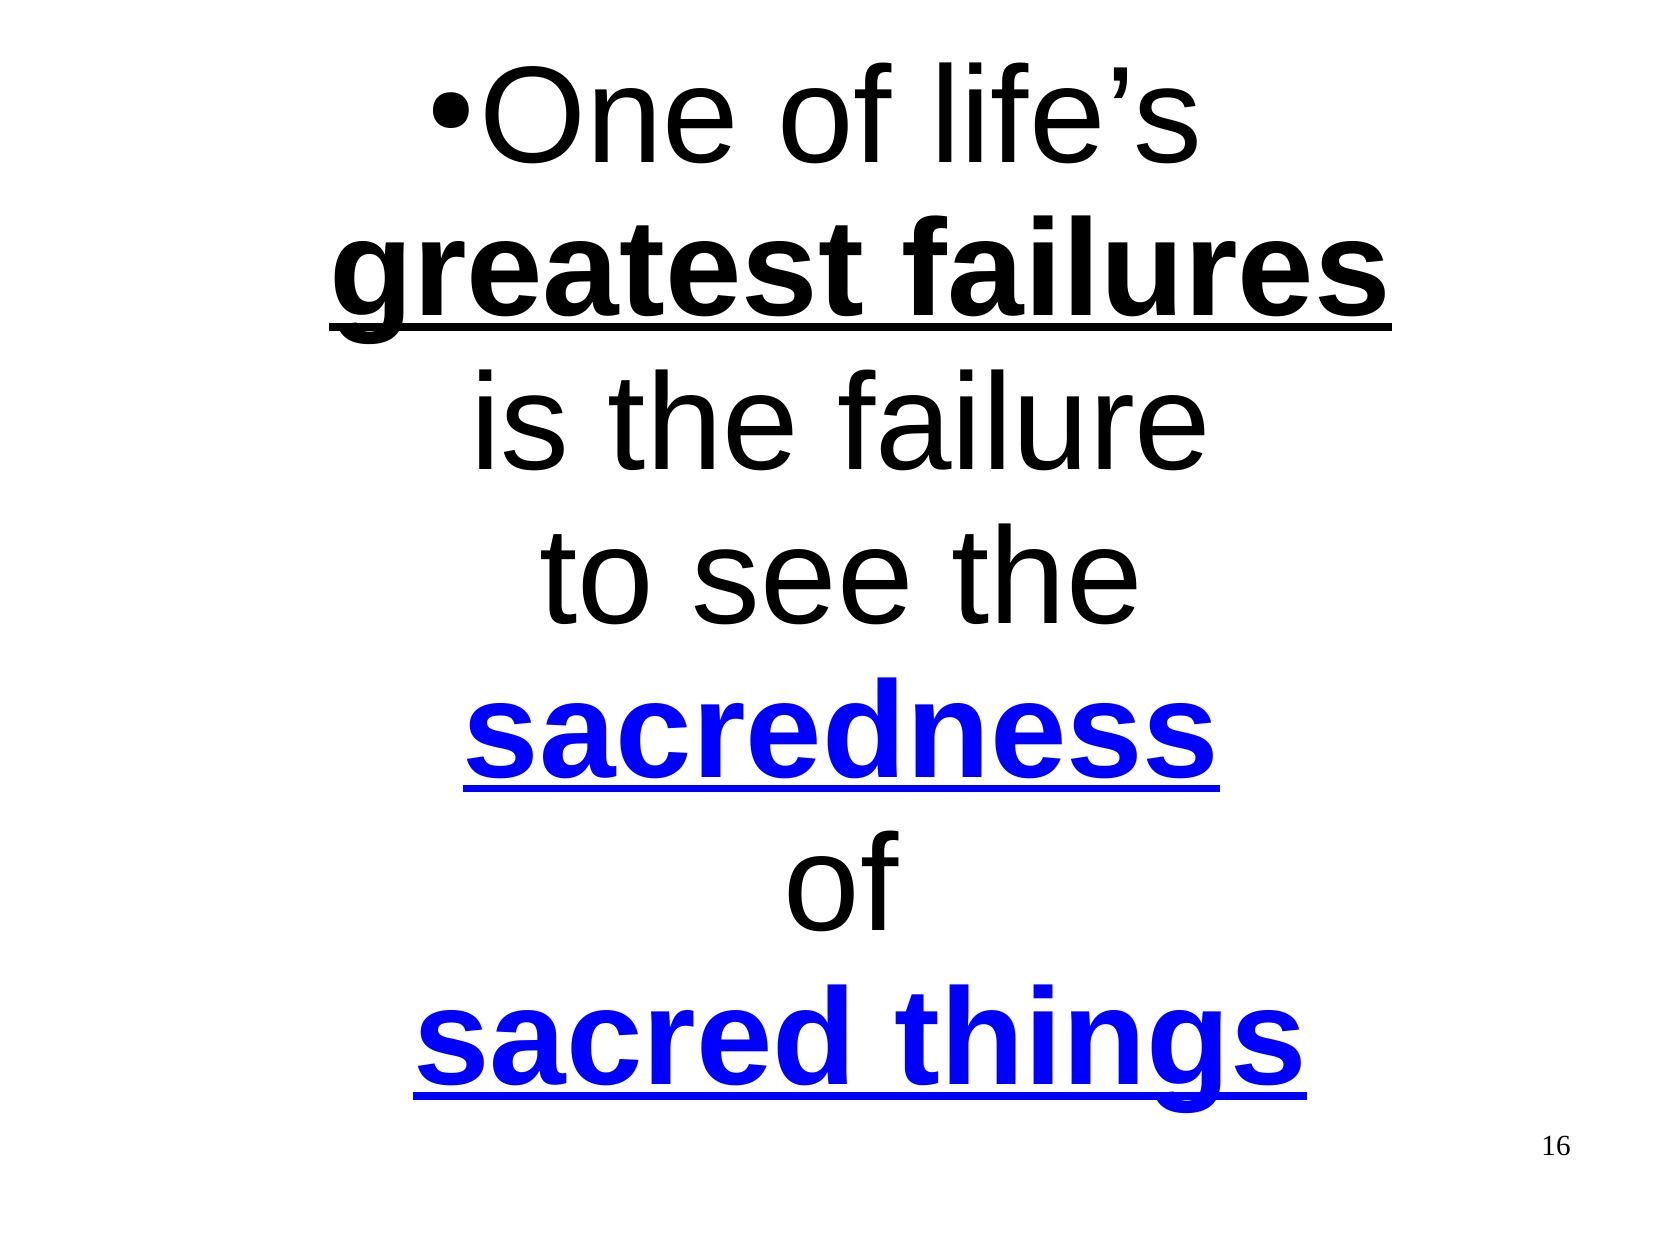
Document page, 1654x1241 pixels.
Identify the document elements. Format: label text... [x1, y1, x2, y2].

list One of life’s greatest failures is the failure to see the sacredness of sacred things [37, 37, 1613, 1201]
